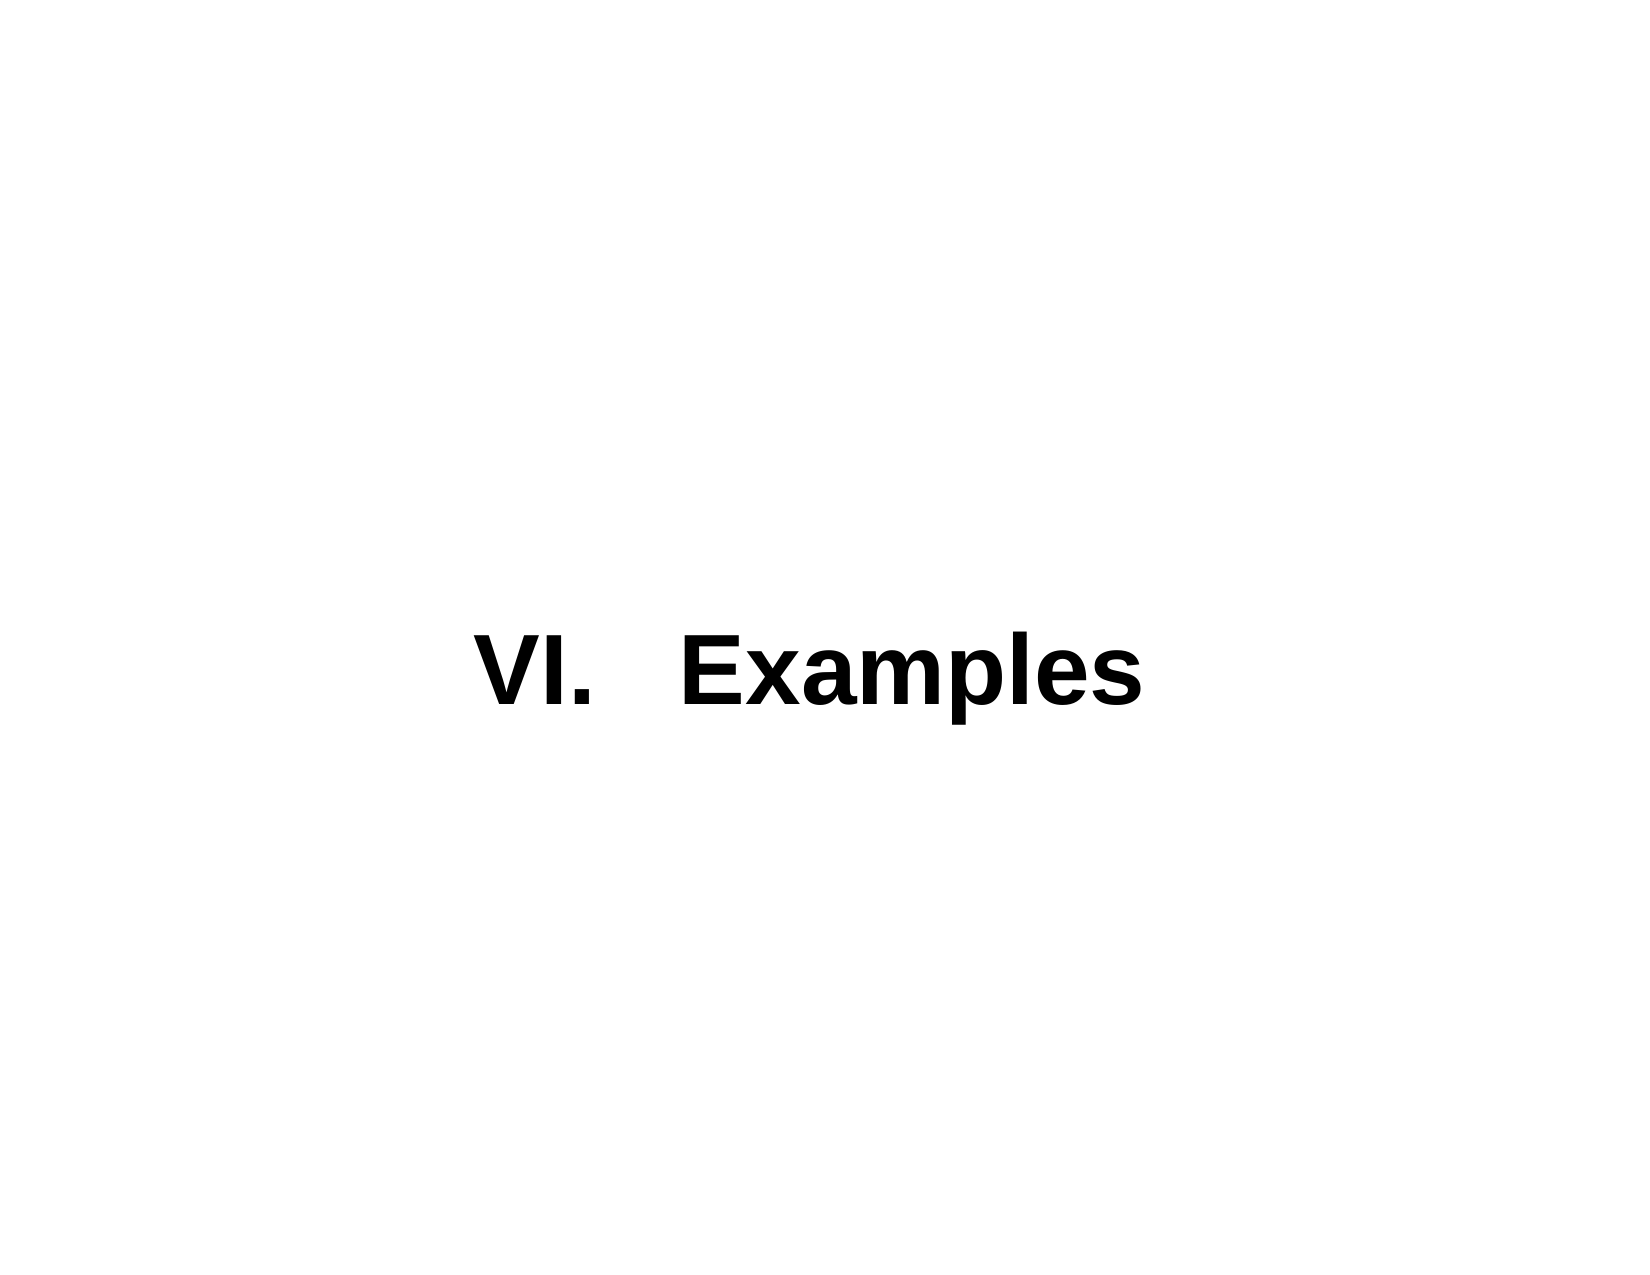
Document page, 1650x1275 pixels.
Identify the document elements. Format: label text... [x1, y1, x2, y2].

text_box VI. Examples [459, 597, 1161, 733]
